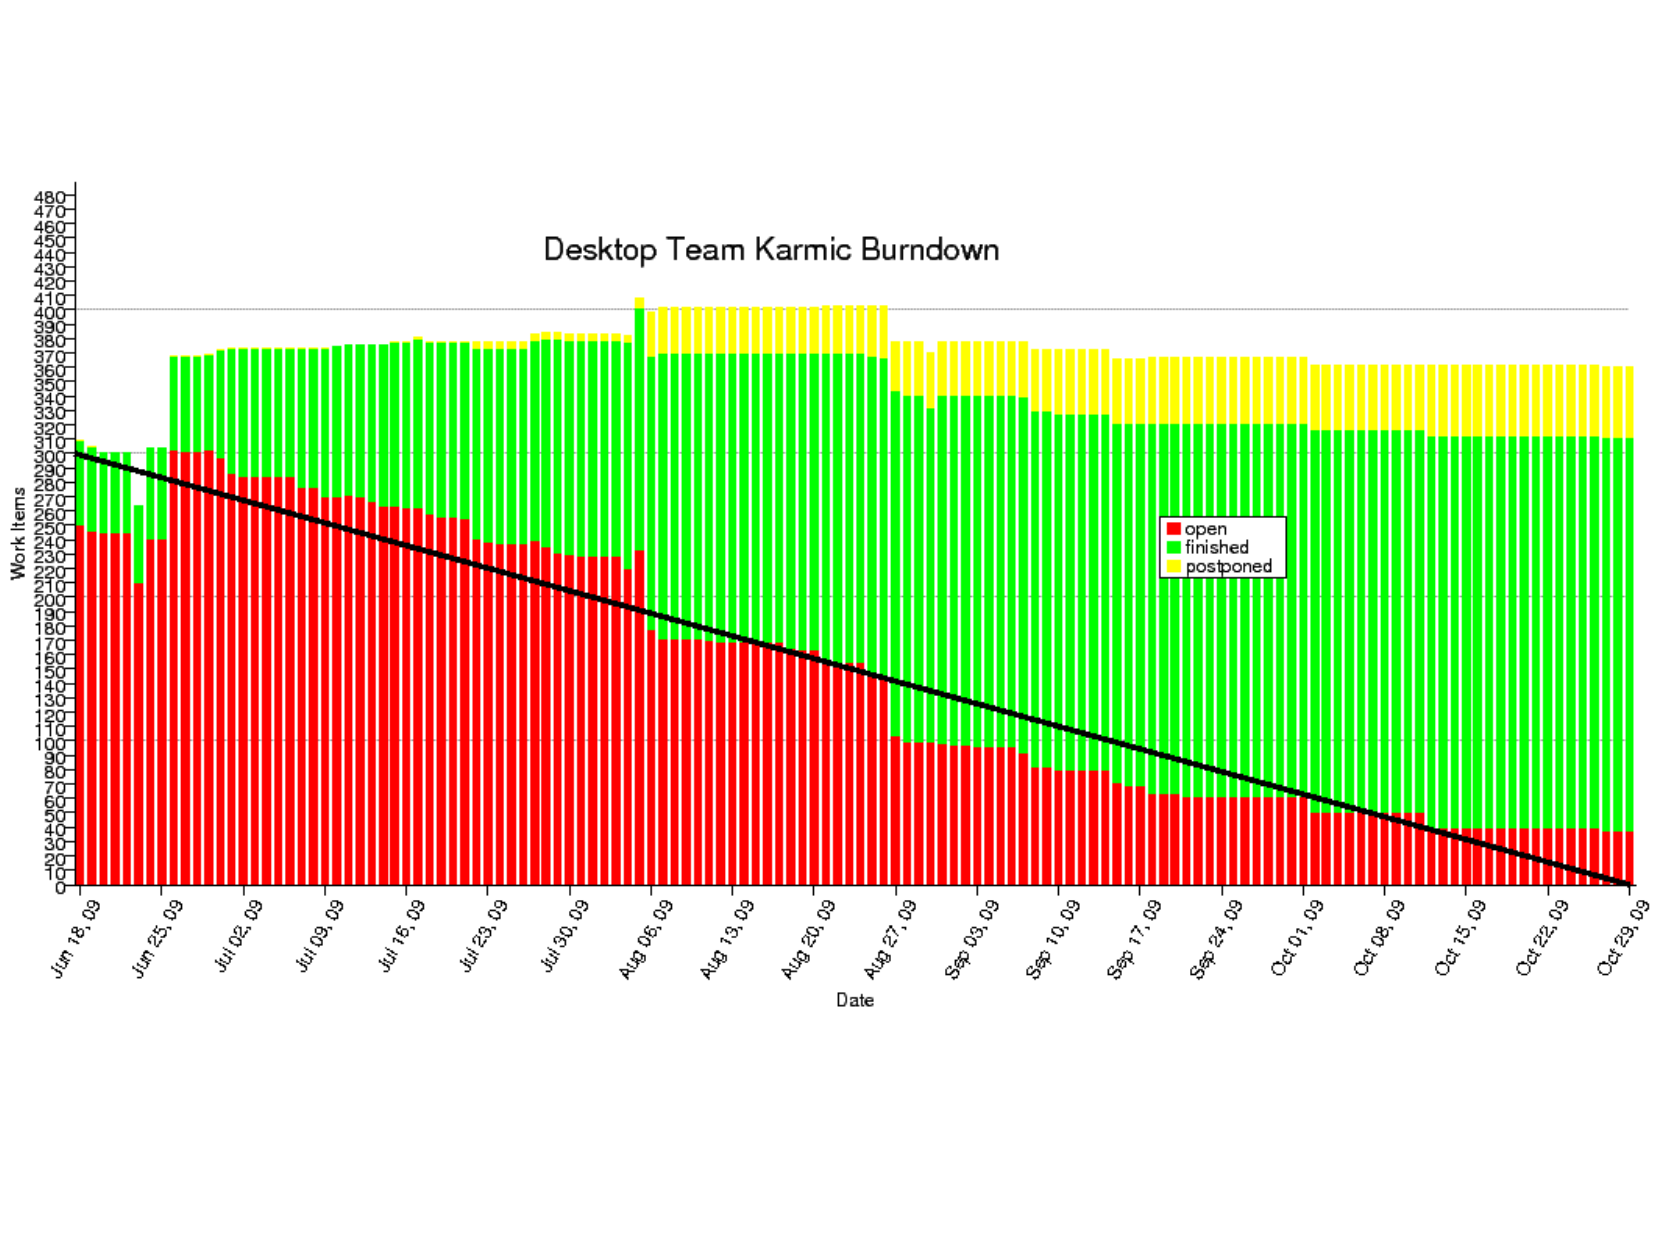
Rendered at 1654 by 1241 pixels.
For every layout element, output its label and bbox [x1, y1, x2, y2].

picture [0, 165, 1654, 1013]
